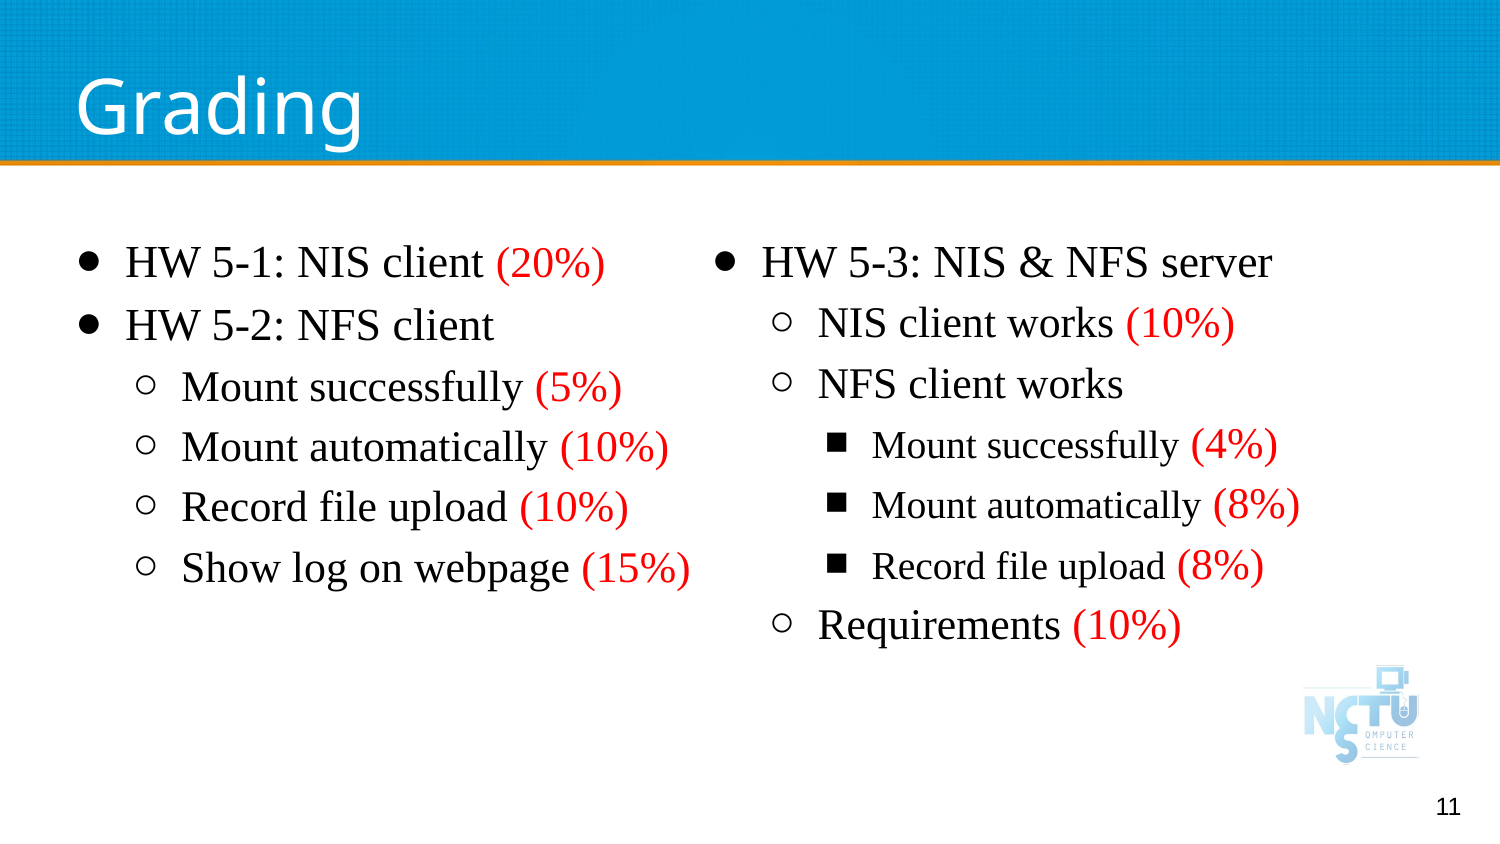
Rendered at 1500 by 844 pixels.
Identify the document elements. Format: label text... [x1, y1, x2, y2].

list HW 5-3: NIS & NFS server NIS client works (10%) NFS client works Mount successfully (4%) Mount automatically (8%) Record file upload (8%) Requirements (10%) [707, 223, 1425, 780]
list HW 5-1: NIS client (20%) HW 5-2: NFS client Mount successfully (5%) Mount automatically (10%) Record file upload (10%) Show log on webpage (15%) [70, 223, 704, 780]
picture [0, 160, 1500, 844]
title Grading [74, 33, 1425, 175]
slide_number <number> [1403, 779, 1494, 844]
